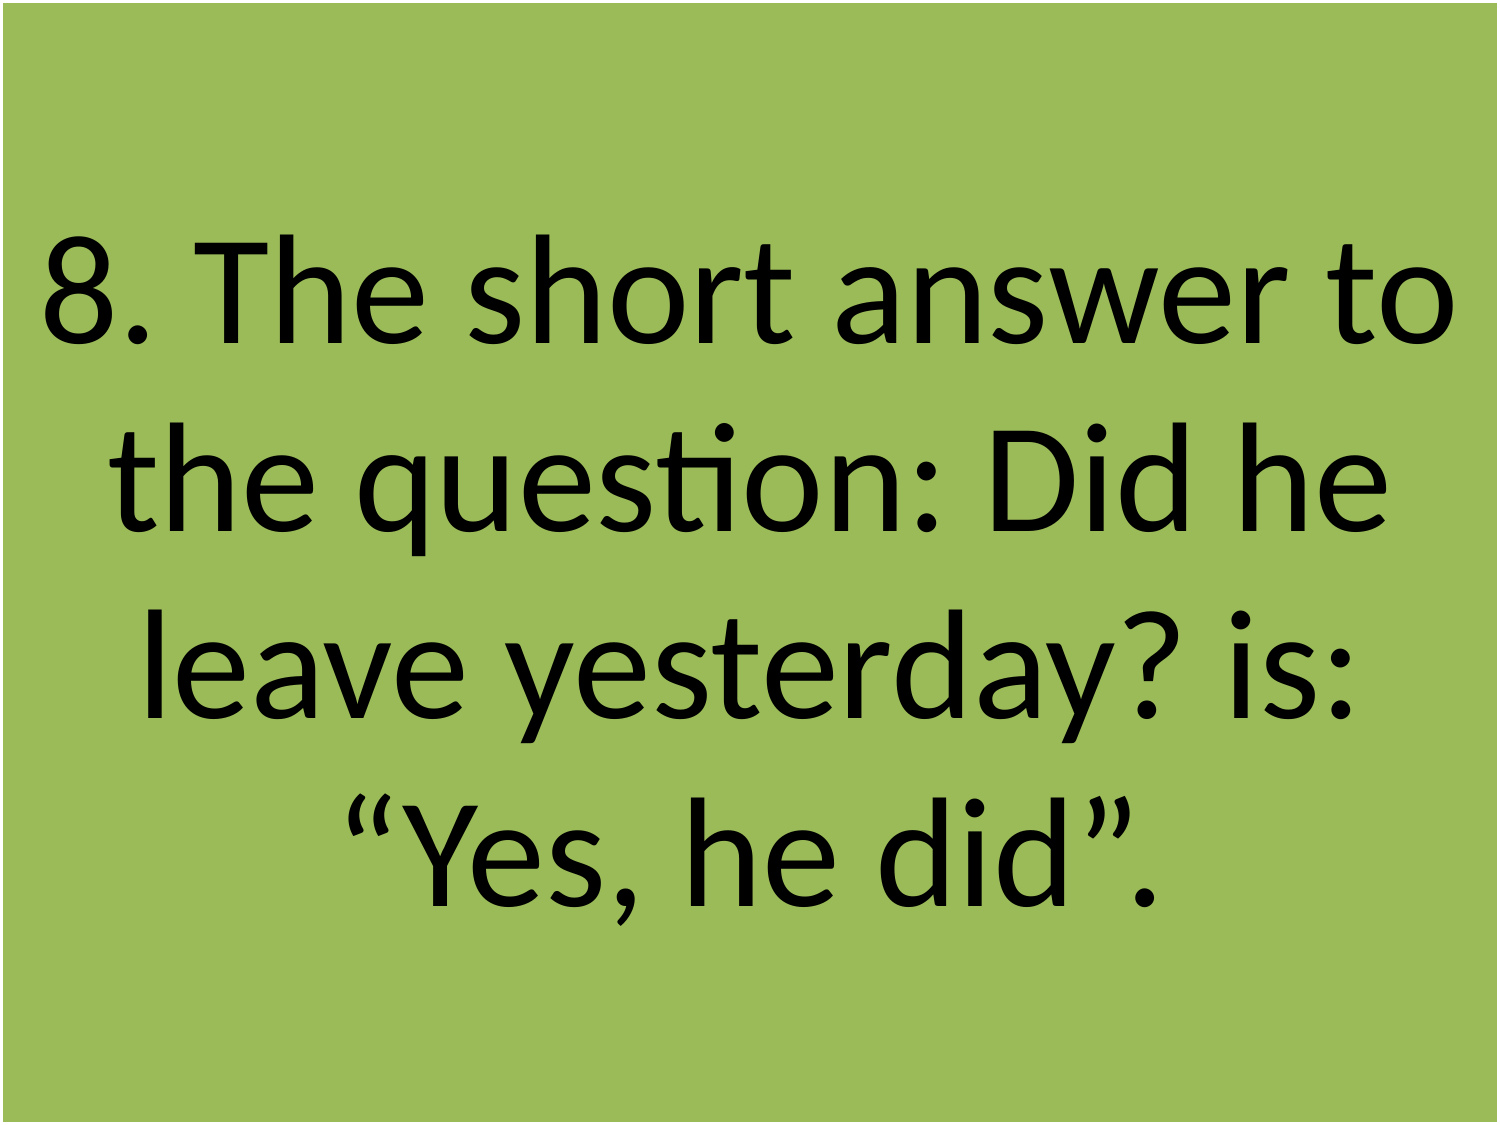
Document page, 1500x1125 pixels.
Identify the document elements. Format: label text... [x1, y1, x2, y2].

title 8. The short answer to the question: Did he leave yesterday? is: “Yes, he did”. [0, 0, 1500, 1125]
